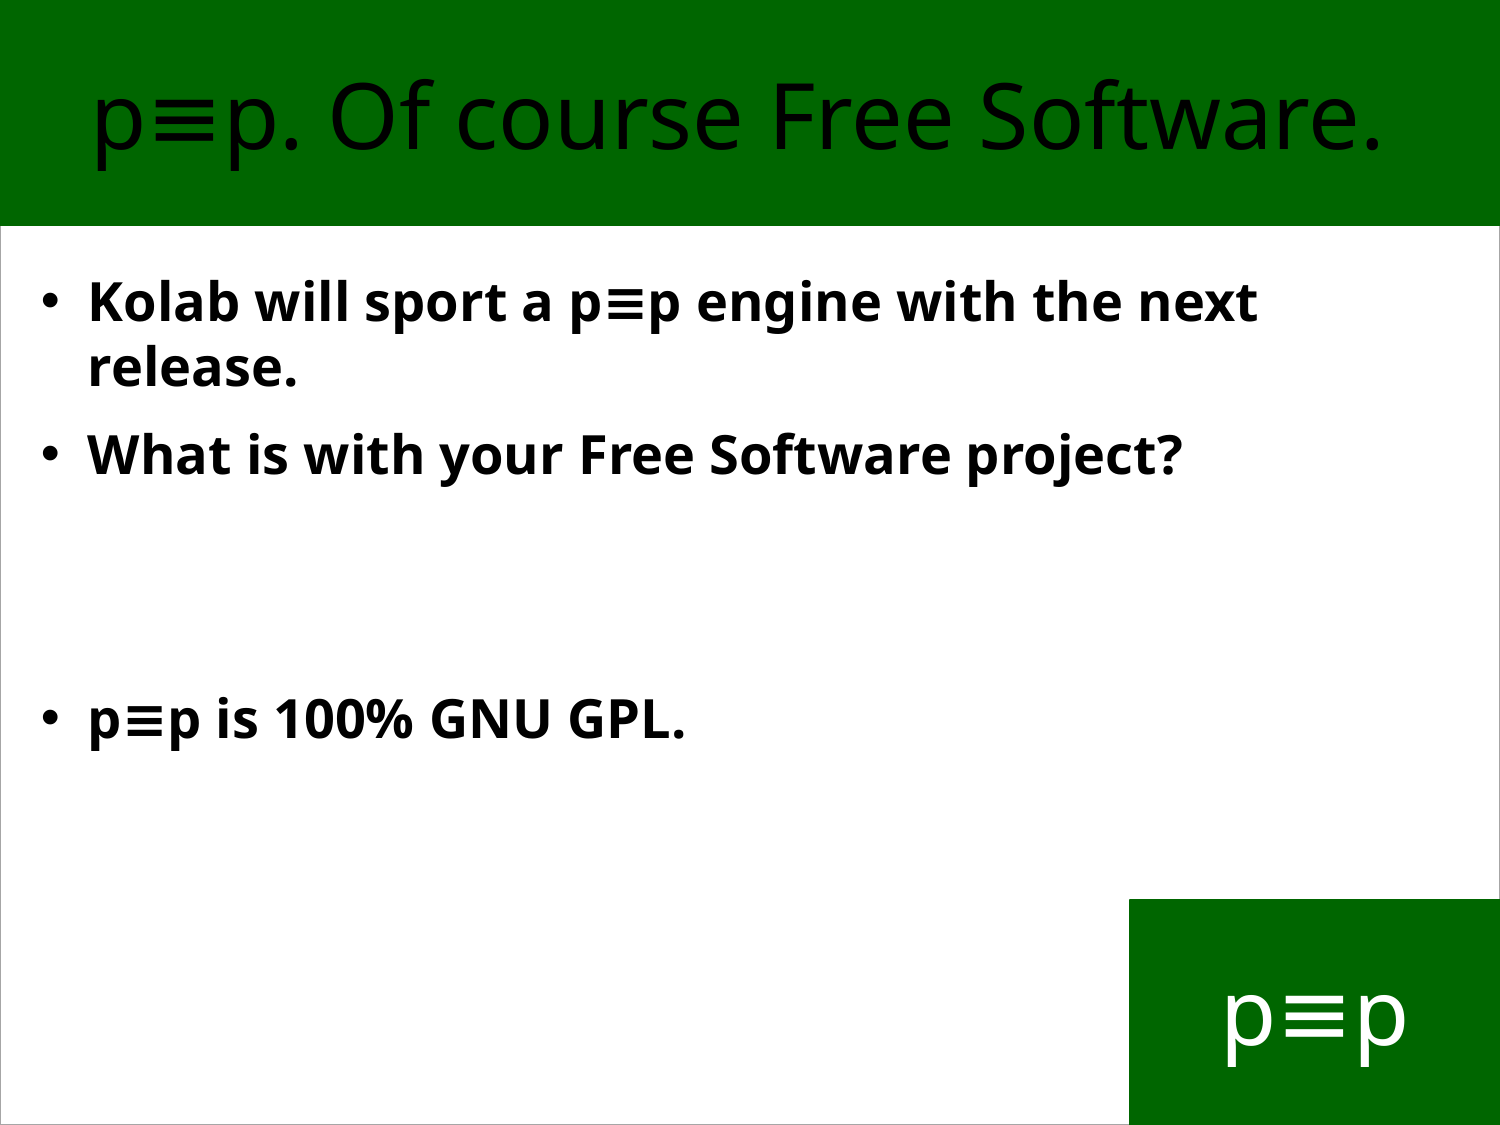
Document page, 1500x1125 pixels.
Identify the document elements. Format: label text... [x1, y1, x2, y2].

text_box p≡p [1130, 899, 1500, 1125]
list Kolab will sport a p≡p engine with the next release. What is with your Free Software project? p≡p is 100% GNU GPL. [25, 260, 1404, 1103]
title p≡p. Of course Free Software. [0, 0, 1500, 225]
